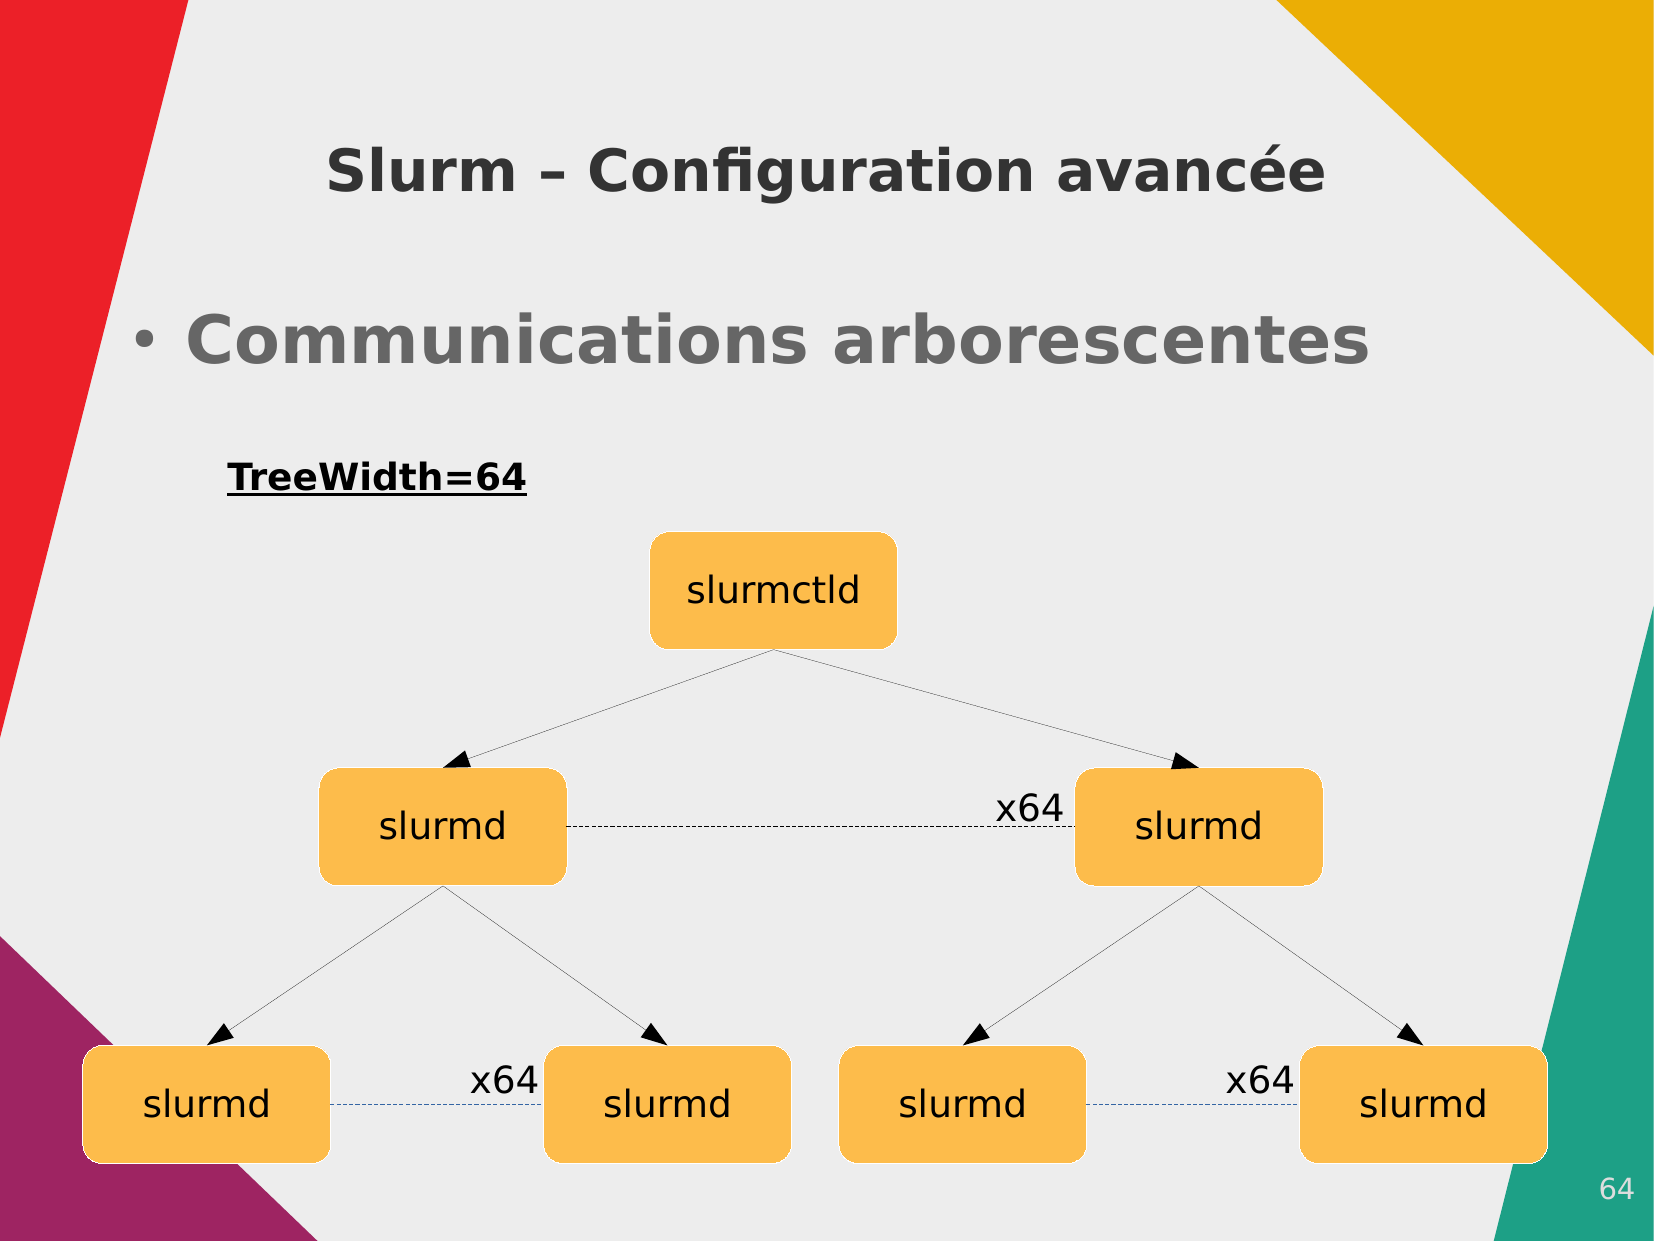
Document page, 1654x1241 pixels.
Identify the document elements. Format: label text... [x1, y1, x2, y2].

text_box slurmd [1299, 1045, 1548, 1164]
text_box slurmd [82, 1045, 331, 1164]
list Communications arborescentes [114, 650, 1539, 1217]
title Slurm – Configuration avancée [114, 73, 1539, 271]
text_box x64 [980, 779, 1099, 839]
text_box TreeWidth=64 [212, 448, 591, 508]
text_box x64 [454, 1051, 573, 1111]
text_box slurmctld [649, 531, 898, 650]
text_box slurmd [318, 767, 568, 886]
text_box slurmd [543, 1045, 792, 1164]
text_box x64 [1210, 1051, 1329, 1111]
list Communications arborescentes [114, 302, 1539, 1048]
text_box slurmd [1074, 767, 1324, 887]
text_box slurmd [838, 1045, 1087, 1164]
